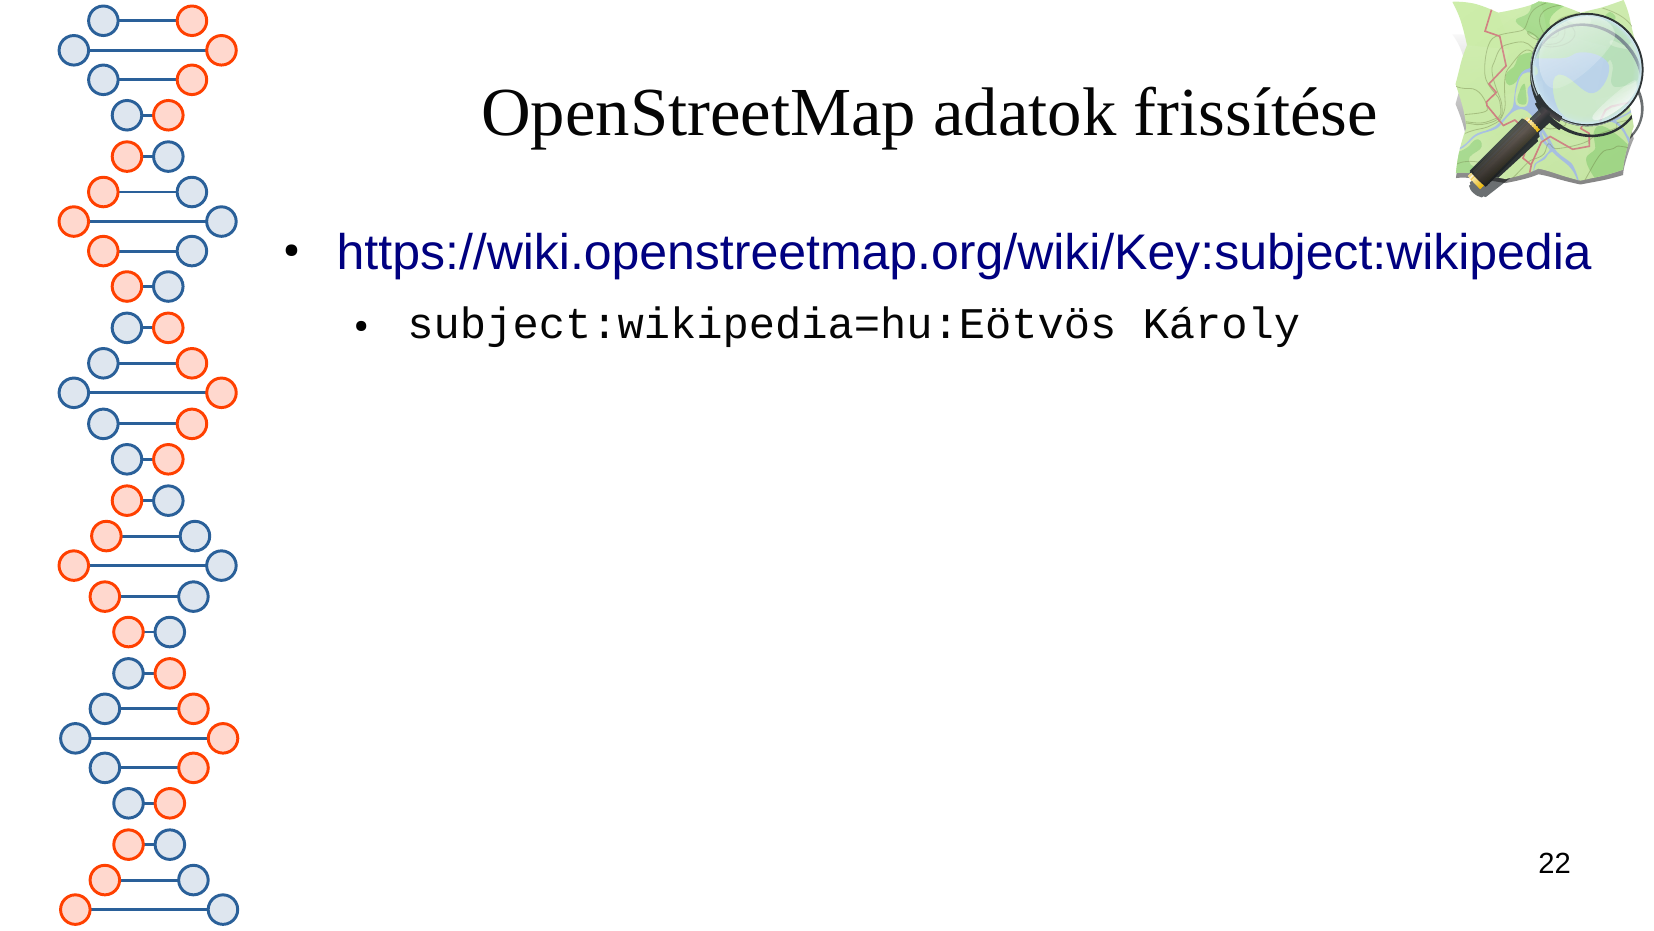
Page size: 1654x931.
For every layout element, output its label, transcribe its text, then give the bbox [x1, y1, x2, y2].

picture [1444, 0, 1654, 209]
title OpenStreetMap adatok frissítése [265, 35, 1444, 189]
list https://wiki.openstreetmap.org/wiki/Key:subject:wikipedia subject:wikipedia=hu:Eötvös Károly [265, 224, 1595, 764]
